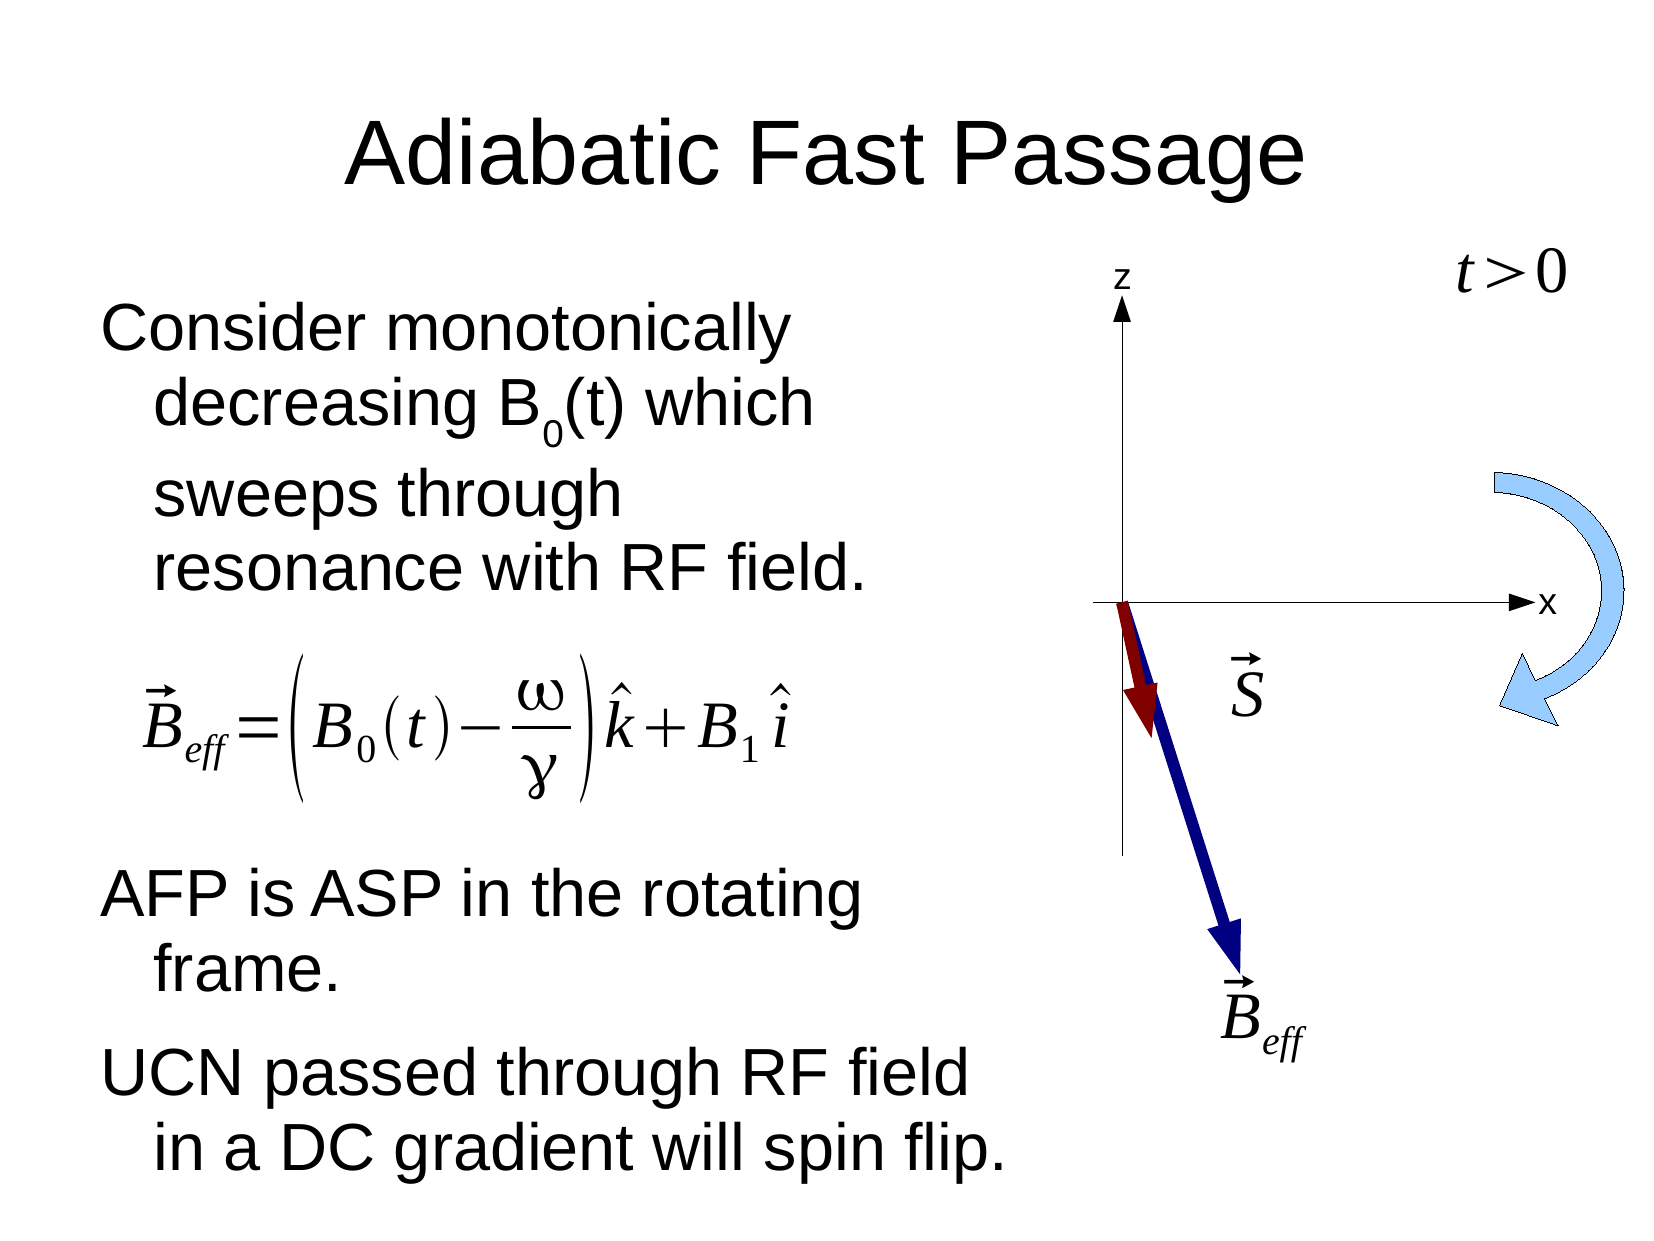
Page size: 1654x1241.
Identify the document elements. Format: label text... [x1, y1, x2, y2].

chart [1449, 233, 1576, 308]
text_box z [1098, 248, 1147, 310]
chart [133, 649, 798, 807]
list AFP is ASP in the rotating frame. UCN passed through RF field in a DC gradient will spin flip. [82, 856, 1034, 1219]
chart [1210, 971, 1309, 1063]
list Consider monotonically decreasing B0(t) which sweeps through resonance with RF field. [82, 290, 886, 650]
chart [1221, 649, 1270, 732]
text_box x [1523, 572, 1573, 635]
title Adiabatic Fast Passage [82, 49, 1571, 257]
text_box [1494, 472, 1625, 726]
